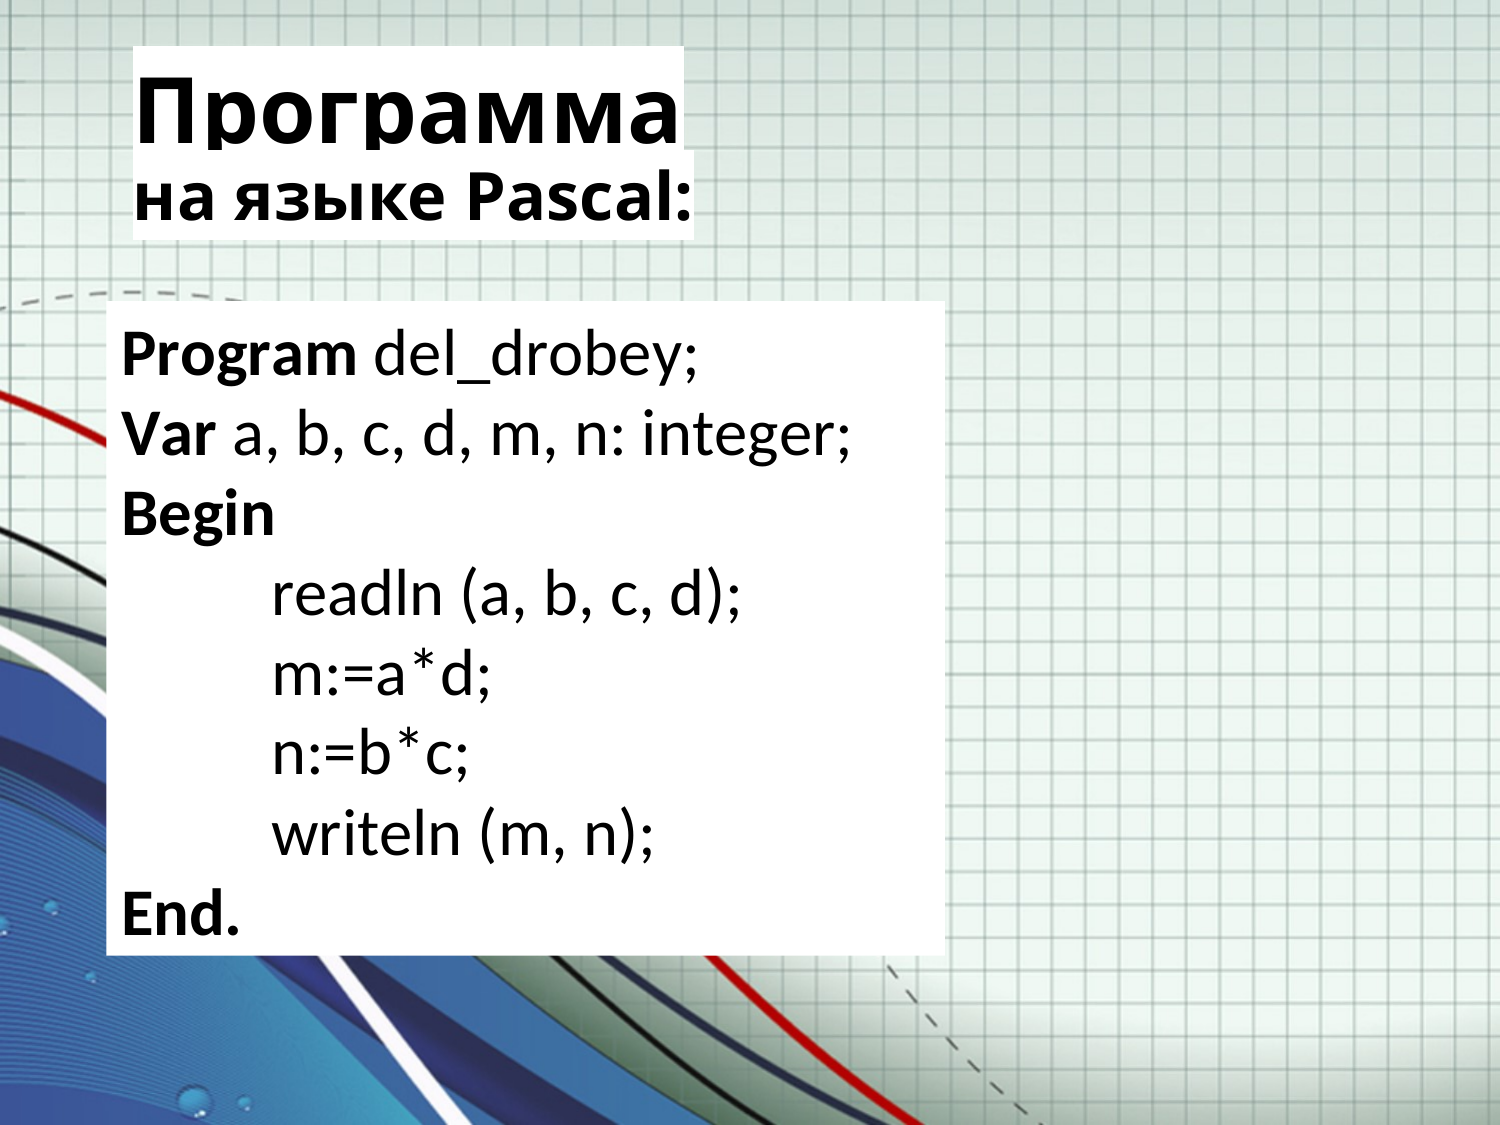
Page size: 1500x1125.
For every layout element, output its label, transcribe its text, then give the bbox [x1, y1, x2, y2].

text_box Программа на языке Pascal: [118, 51, 1053, 249]
text_box Program del_drobey; Var a, b, c, d, m, n: integer; Begin readln (a, b, c, d); m:=a*d; n:=b*c; writeln (m, n); End. [106, 301, 945, 956]
picture [0, 0, 1500, 1125]
